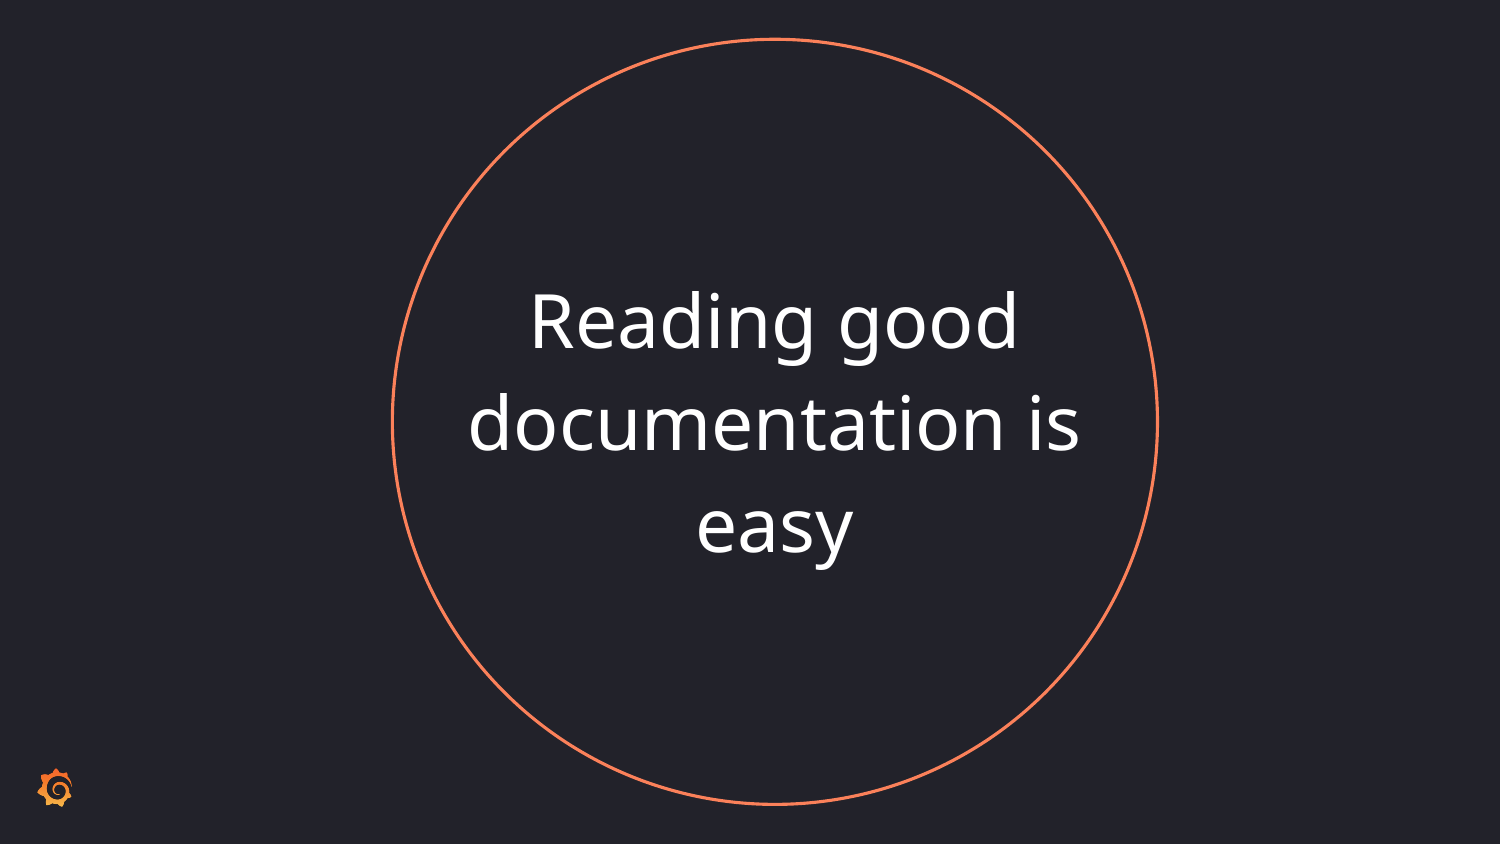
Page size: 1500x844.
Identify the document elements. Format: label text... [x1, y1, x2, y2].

text_box Reading good documentation is easy [420, 89, 1130, 753]
picture [37, 768, 72, 807]
